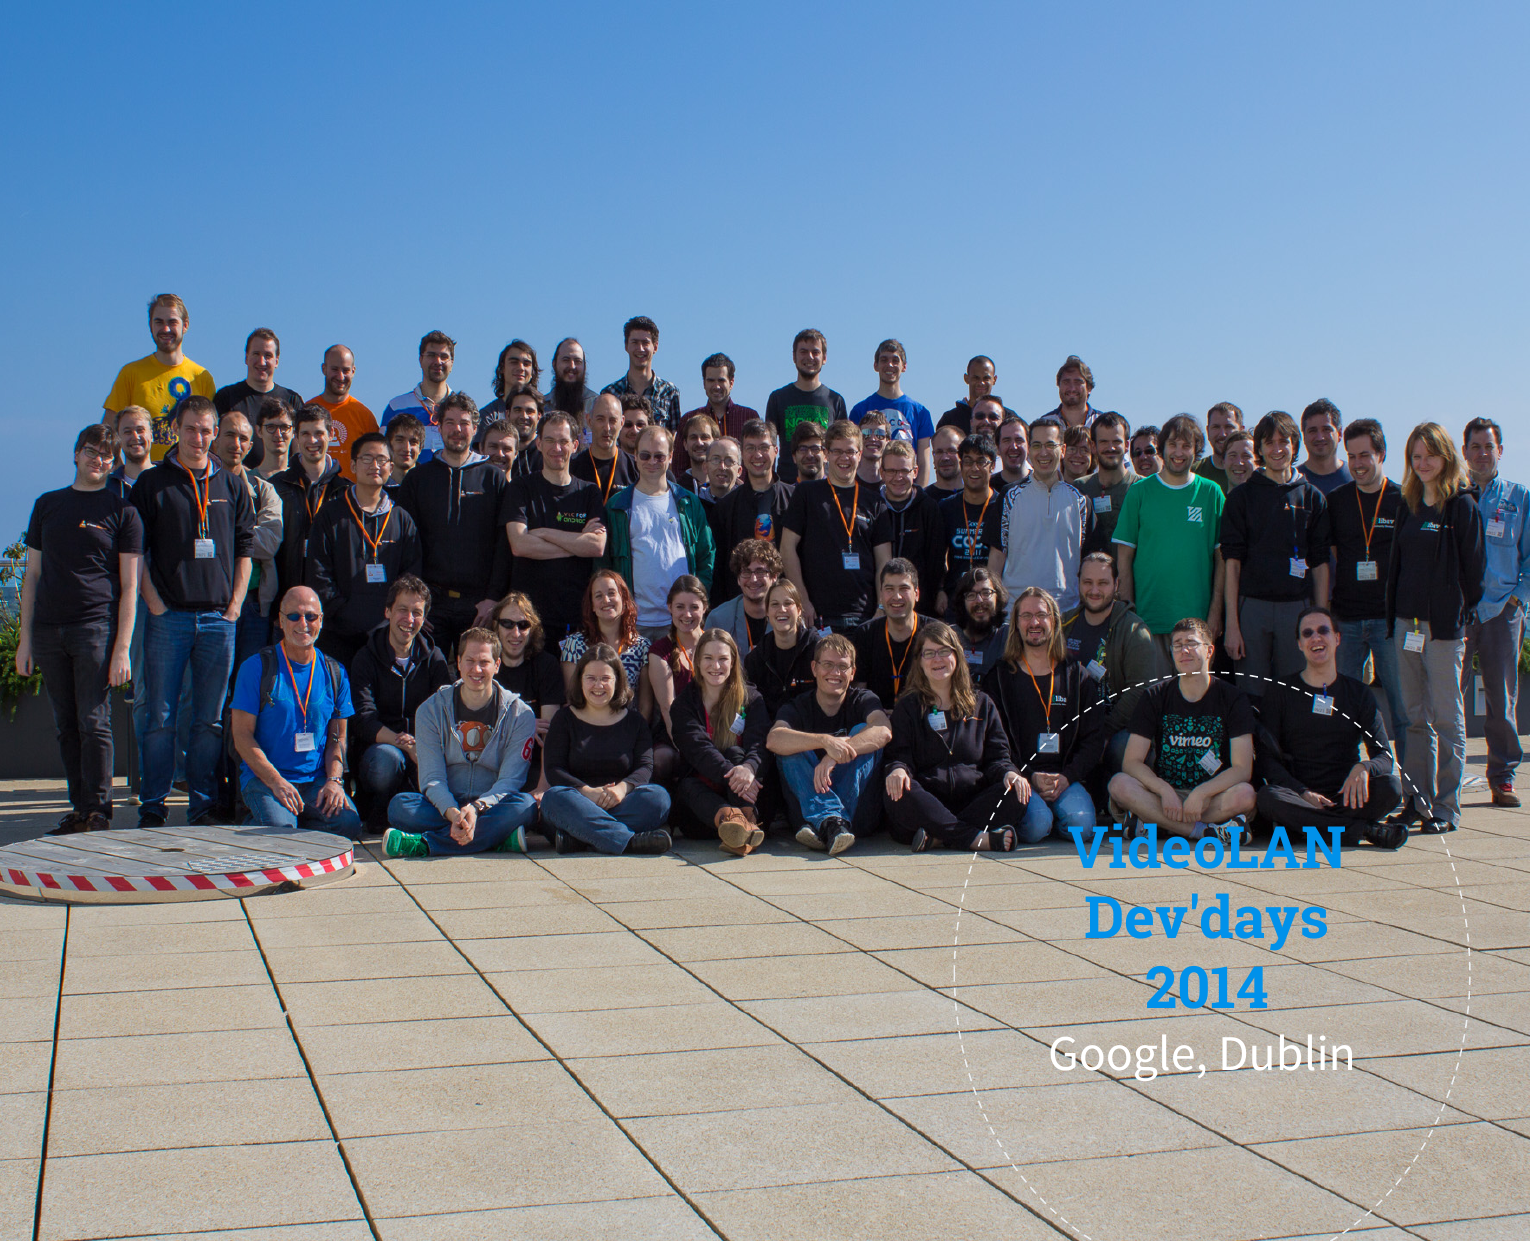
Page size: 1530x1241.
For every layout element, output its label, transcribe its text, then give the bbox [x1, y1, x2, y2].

text_box VideoLAN Dev'days 2014 Google, Dublin [954, 672, 1470, 1241]
picture [0, 0, 1530, 1241]
